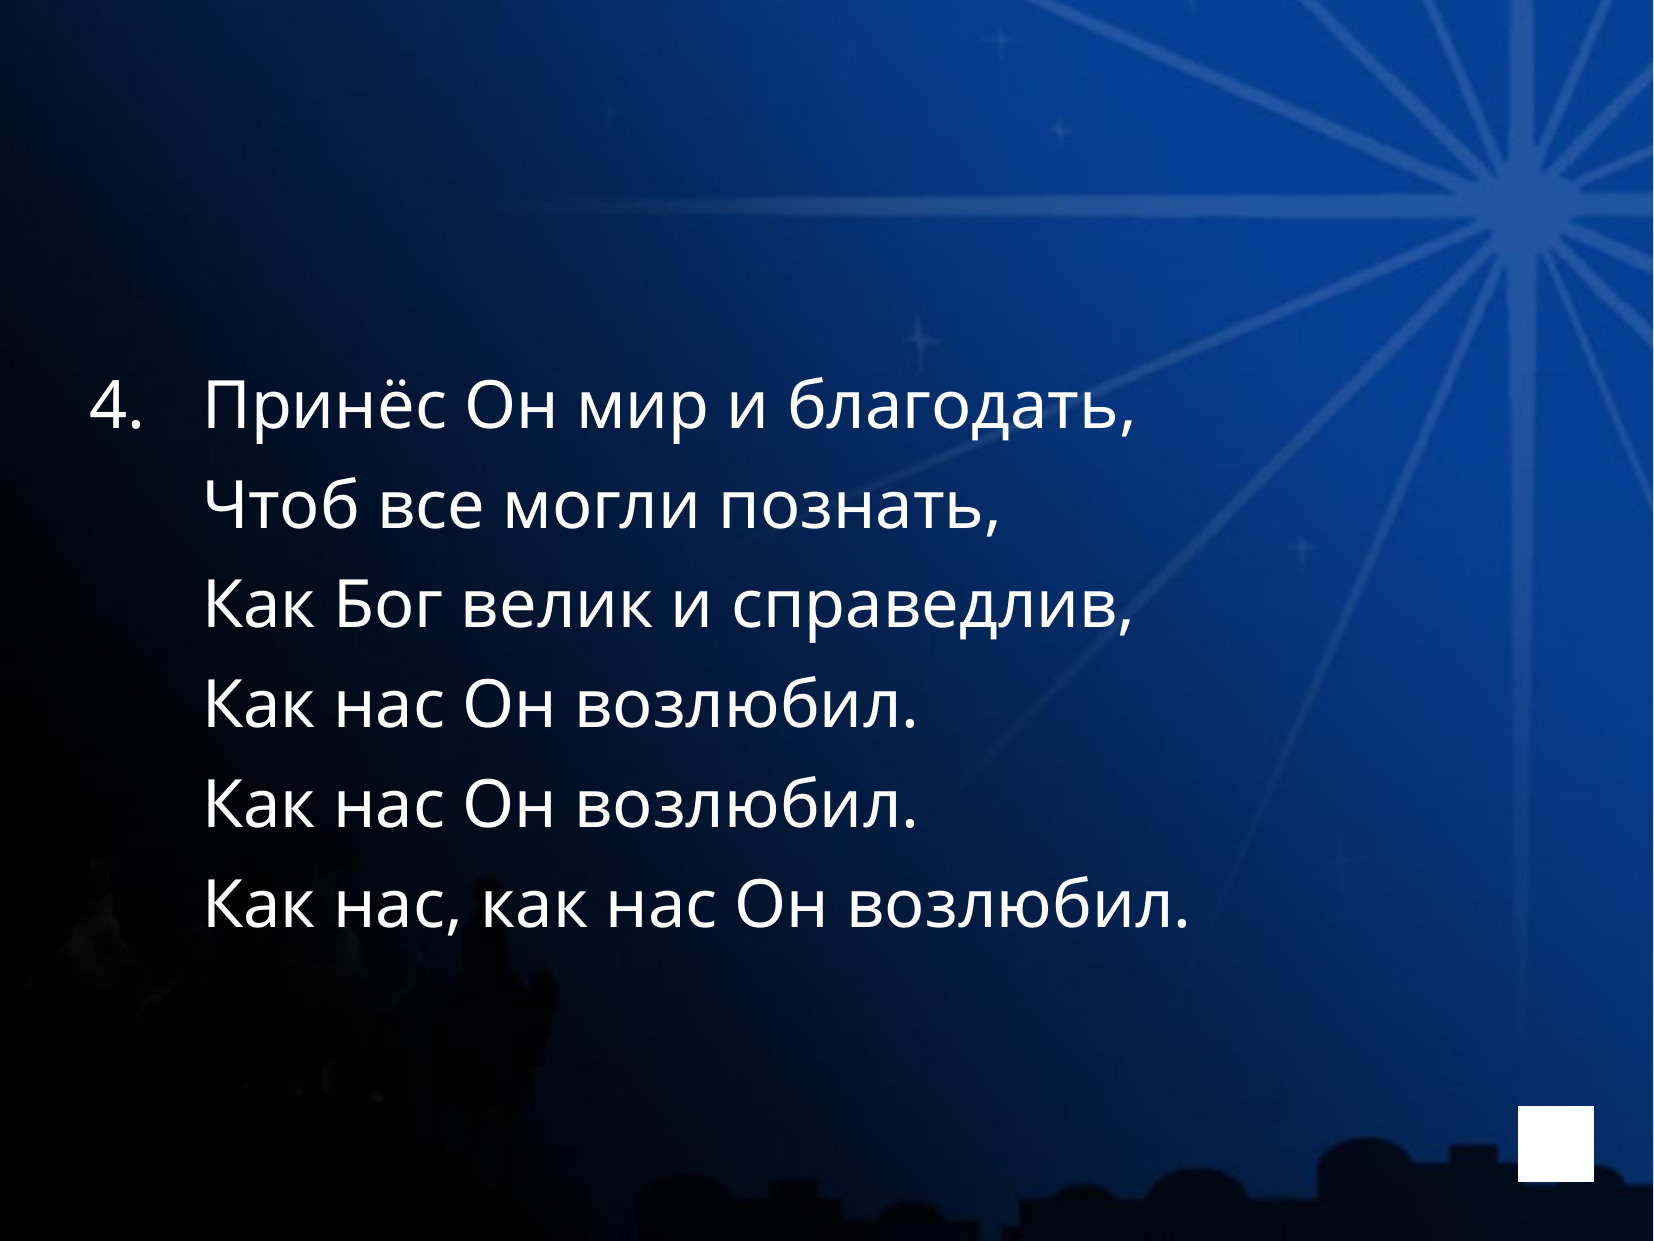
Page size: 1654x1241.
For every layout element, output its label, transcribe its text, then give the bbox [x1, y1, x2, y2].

picture [0, 0, 1654, 1241]
text_box [1518, 1106, 1594, 1182]
text_box 4. Принёс Он мир и благодать, Чтоб все могли познать, Как Бог велик и справедлив, Как нас Он возлюбил. Как нас Он возлюбил. Как нас, как нас Он возлюбил. [75, 150, 1576, 1163]
